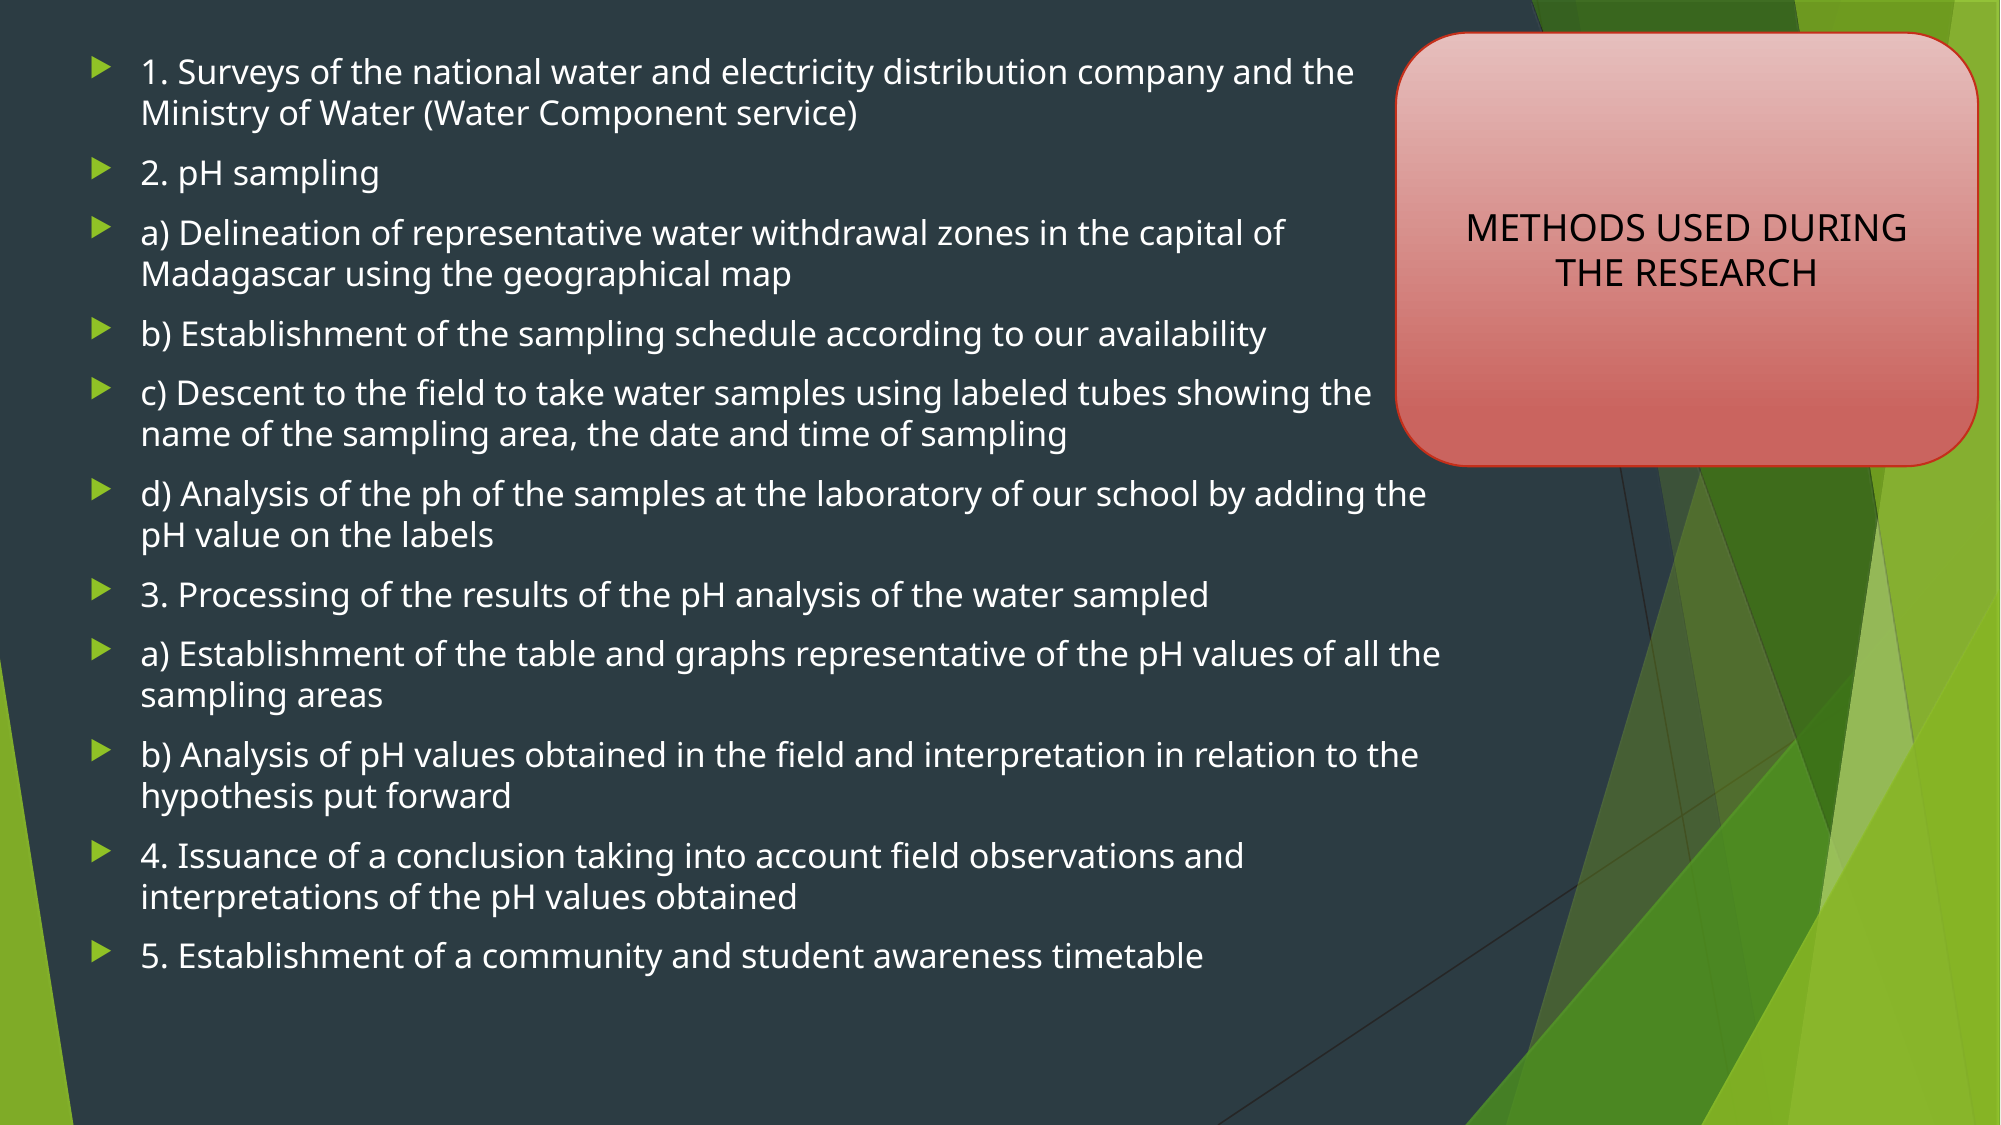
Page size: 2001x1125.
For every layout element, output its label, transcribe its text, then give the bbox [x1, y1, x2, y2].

text_box METHODS USED DURING THE RESEARCH [1395, 32, 1979, 467]
list 1. Surveys of the national water and electricity distribution company and the Ministry of Water (Water Component service) 2. pH sampling a) Delineation of representative water withdrawal zones in the capital of Madagascar using the geographical map b) Establishment of the sampling schedule according to our availability c) Descent to the field to take water samples using labeled tubes showing the name of the sampling area, the date and time of sampling d) Analysis of the ph of the samples at the laboratory of our school by adding the pH value on the labels 3. Processing of the results of the pH analysis of the water sampled a) Establishment of the table and graphs representative of the pH values ​​of all the sampling areas b) Analysis of pH values ​​obtained in the field and interpretation in relation to the hypothesis put forward 4. Issuance of a conclusion taking into account field observations and interpretations of the pH values ​​obtained 5. Establishment of a community and student awareness timetable [74, 43, 1485, 989]
